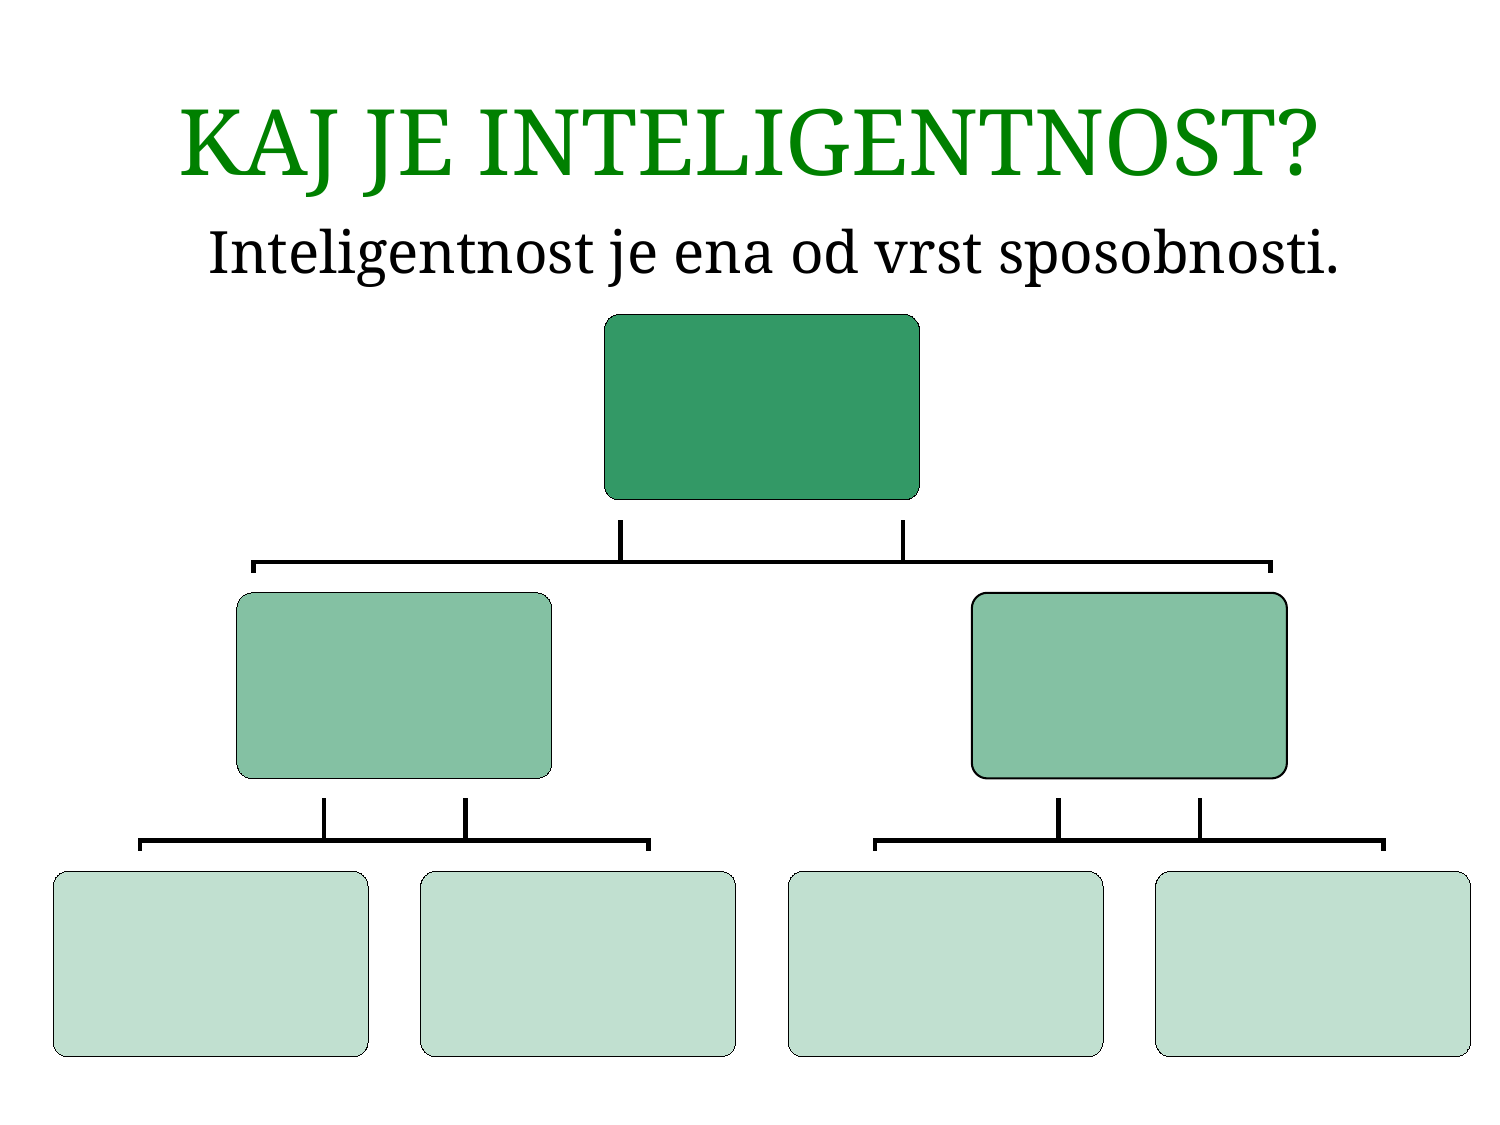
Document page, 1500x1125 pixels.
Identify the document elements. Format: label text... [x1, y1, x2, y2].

title KAJ JE INTELIGENTNOST? [75, 45, 1425, 233]
text_box [420, 871, 736, 1057]
chart [53, 1047, 63, 1057]
list Inteligentnost je ena od vrst sposobnosti. [76, 208, 1473, 308]
text_box [971, 592, 1287, 779]
chart [1460, 1046, 1471, 1057]
text_box [236, 592, 552, 779]
chart [53, 314, 1471, 1057]
text_box [788, 871, 1104, 1057]
text_box [1155, 871, 1471, 1057]
text_box [604, 314, 920, 500]
text_box [53, 871, 369, 1057]
